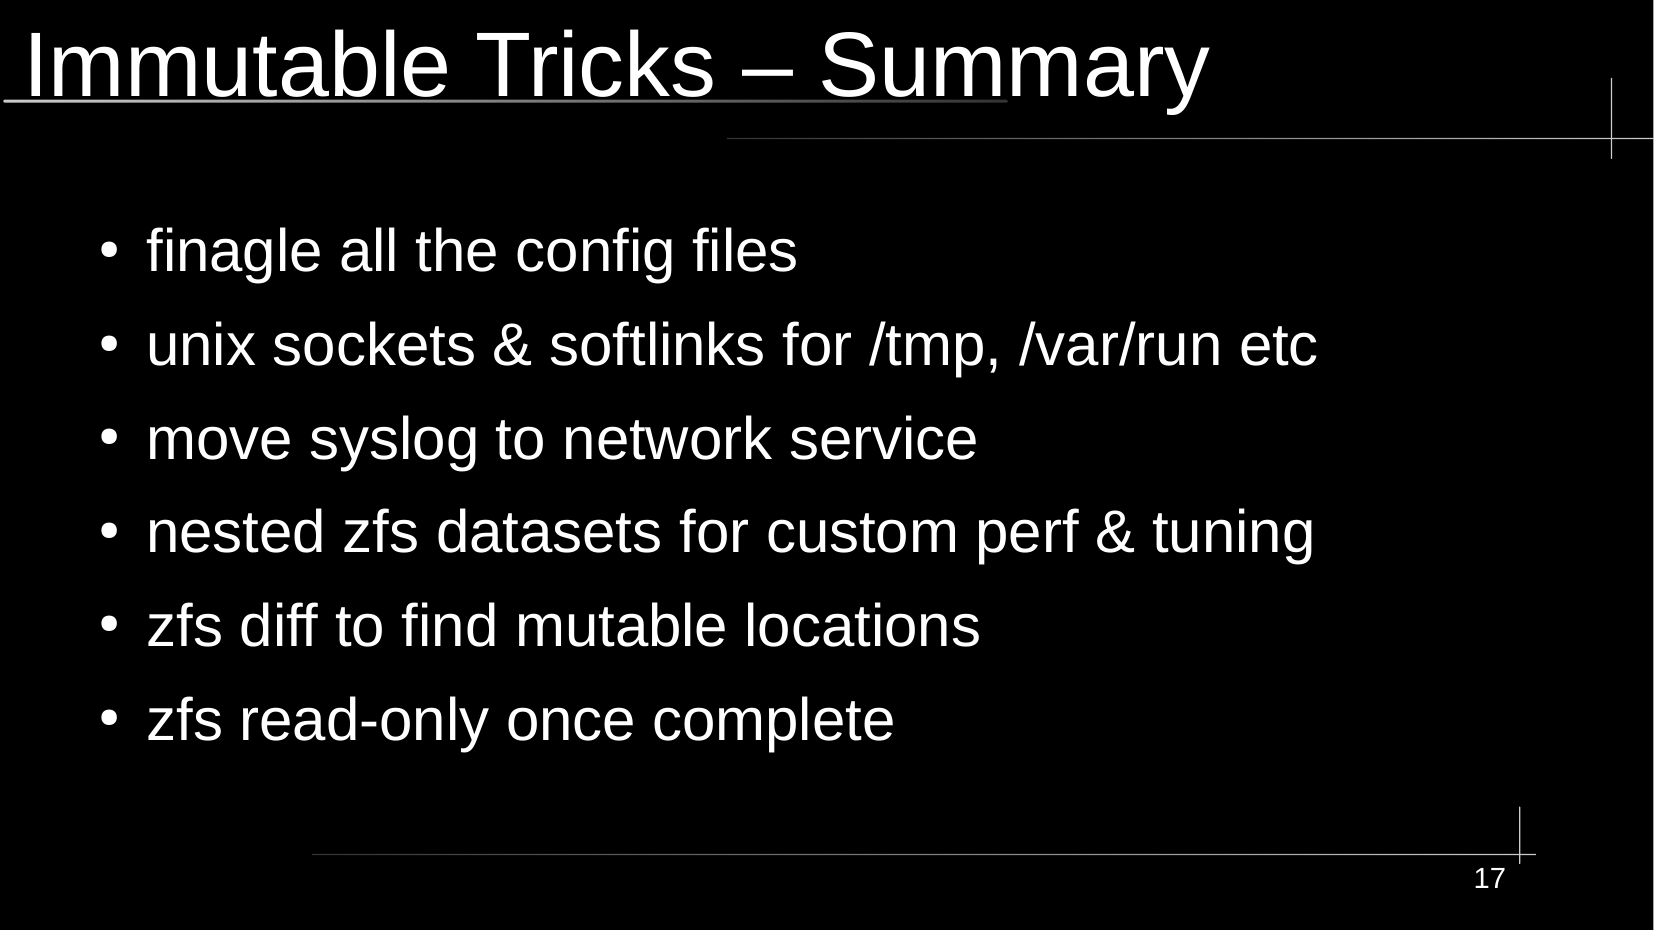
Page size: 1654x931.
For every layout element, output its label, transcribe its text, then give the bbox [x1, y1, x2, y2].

title Immutable Tricks – Summary [23, 11, 1589, 119]
list finagle all the config files unix sockets & softlinks for /tmp, /var/run etc move syslog to network service nested zfs datasets for custom perf & tuning zfs diff to find mutable locations zfs read-only once complete [82, 217, 1571, 758]
